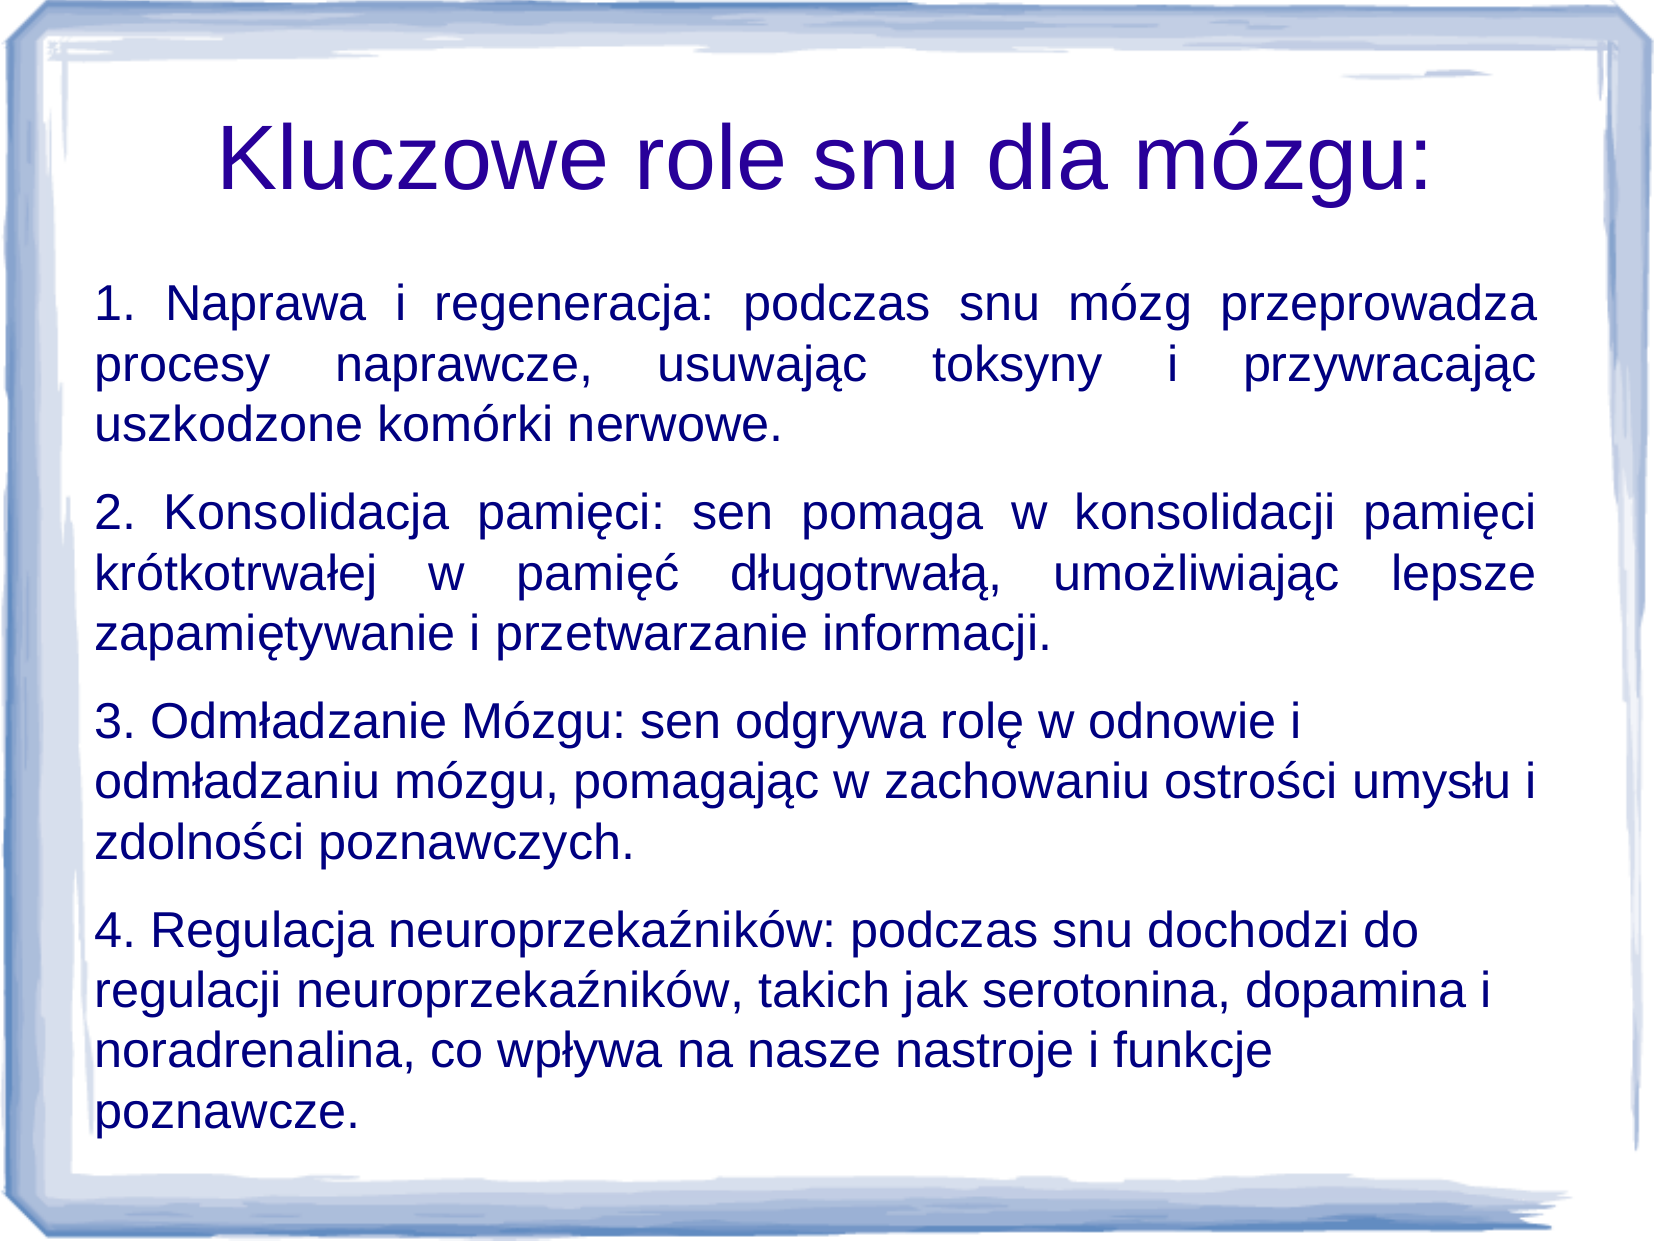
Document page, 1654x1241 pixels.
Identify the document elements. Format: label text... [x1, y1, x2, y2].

title Kluczowe role snu dla mózgu: [82, 49, 1571, 257]
list 1. Naprawa i regeneracja: podczas snu mózg przeprowadza procesy naprawcze, usuwając toksyny i przywracając uszkodzone komórki nerwowe. 2. Konsolidacja pamięci: sen pomaga w konsolidacji pamięci krótkotrwałej w pamięć długotrwałą, umożliwiając lepsze zapamiętywanie i przetwarzanie informacji. 3. Odmładzanie Mózgu: sen odgrywa rolę w odnowie i odmładzaniu mózgu, pomagając w zachowaniu ostrości umysłu i zdolności poznawczych. 4. Regulacja neuroprzekaźników: podczas snu dochodzi do regulacji neuroprzekaźników, takich jak serotonina, dopamina i noradrenalina, co wpływa na nasze nastroje i funkcje poznawcze. [94, 270, 1548, 1146]
